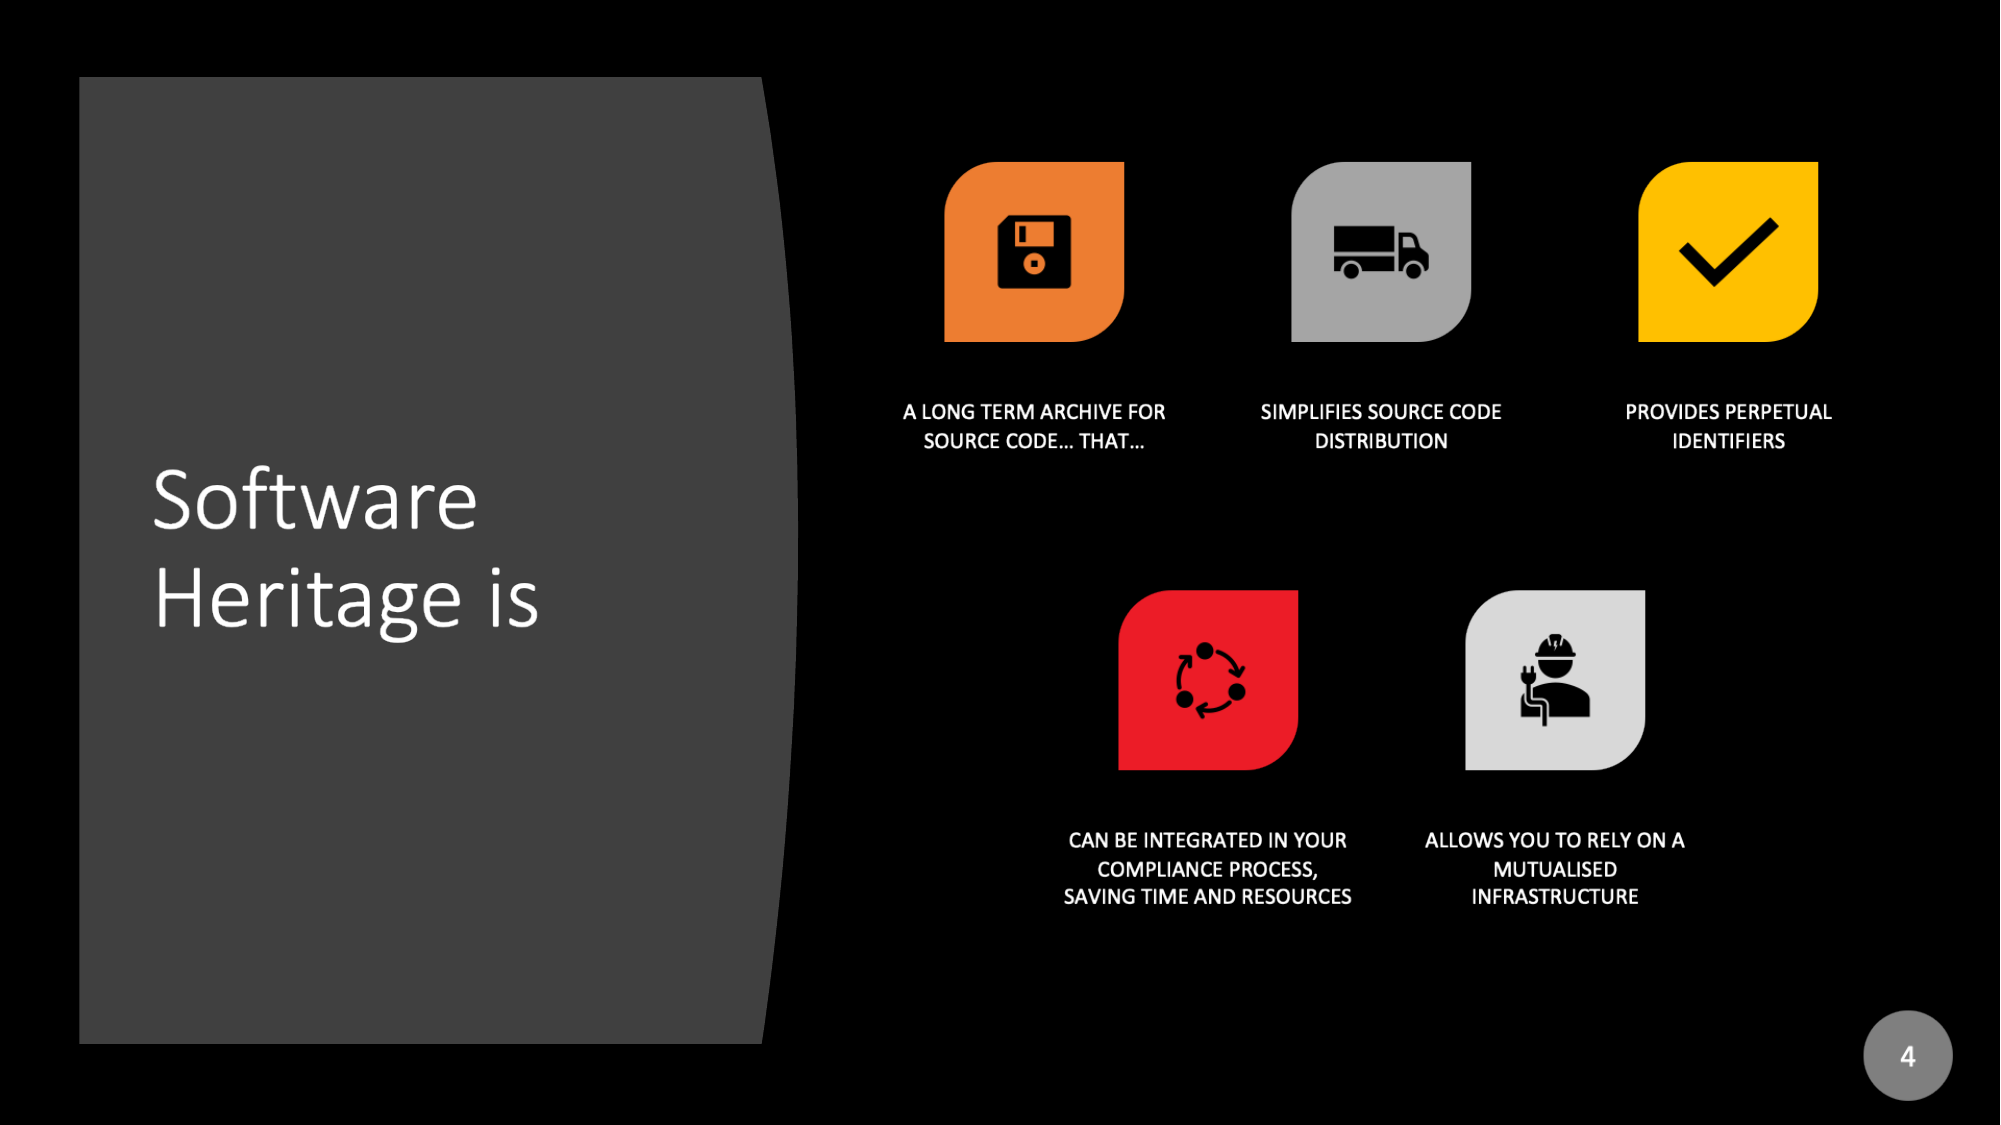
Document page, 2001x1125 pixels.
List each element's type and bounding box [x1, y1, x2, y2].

picture [95, 70, 1954, 1102]
text_box [79, 77, 95, 1044]
